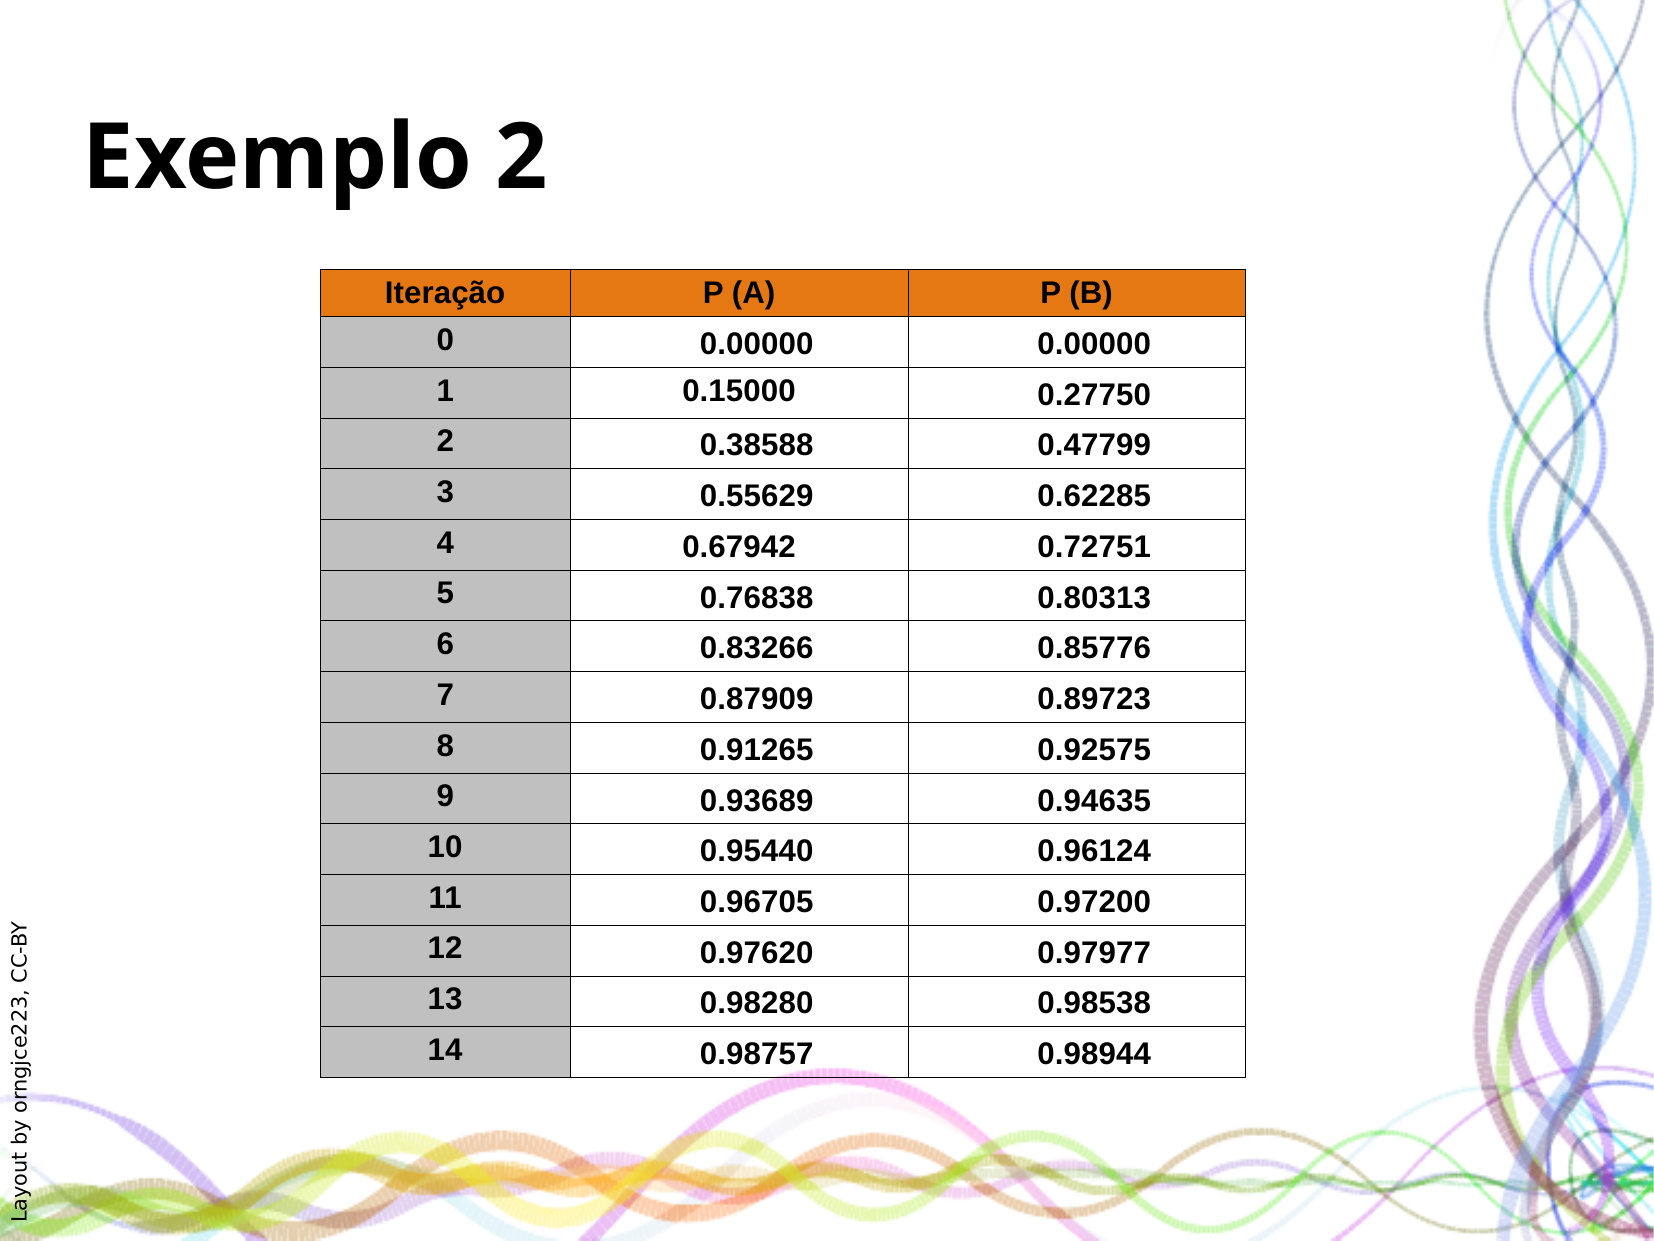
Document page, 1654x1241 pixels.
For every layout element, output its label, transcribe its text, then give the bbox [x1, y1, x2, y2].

table_header P (A) [571, 270, 908, 316]
table_cell 0.96705 [571, 875, 908, 925]
table_cell 0.55629 [571, 469, 908, 519]
table_cell 12 [321, 926, 570, 976]
table_cell 0.62285 [909, 469, 1245, 519]
table_cell 0.94635 [909, 774, 1245, 823]
table_cell 11 [321, 875, 570, 925]
table_cell 0.97200 [909, 875, 1245, 925]
table_cell 5 [321, 571, 570, 620]
table_cell 0.97977 [909, 926, 1245, 976]
table_cell 3 [321, 469, 570, 519]
table_cell 0.27750 [909, 368, 1245, 418]
table_cell 0.72751 [909, 520, 1245, 570]
picture [0, 0, 1654, 1241]
table_cell 10 [321, 824, 570, 874]
title Exemplo 2 [82, 49, 1571, 257]
table_cell 0.80313 [909, 571, 1245, 620]
table_cell 0.96124 [909, 824, 1245, 874]
table_cell 0.92575 [909, 723, 1245, 773]
table_cell 0.76838 [571, 571, 908, 620]
table_cell 2 [321, 419, 570, 468]
table_cell 0.98757 [571, 1027, 908, 1077]
table_cell 0.67942 [571, 520, 908, 570]
table_cell 0.87909 [571, 672, 908, 722]
table_cell 0.83266 [571, 621, 908, 671]
table_cell 0.00000 [571, 317, 908, 367]
table_cell 1 [321, 368, 570, 418]
table_cell 0.38588 [571, 419, 908, 468]
table_cell 0.93689 [571, 774, 908, 823]
table_cell 7 [321, 672, 570, 722]
table_cell 0.91265 [571, 723, 908, 773]
table_cell 14 [321, 1027, 570, 1077]
table_cell 0.47799 [909, 419, 1245, 468]
table_cell 13 [321, 977, 570, 1026]
table_cell 0.95440 [571, 824, 908, 874]
table_cell 4 [321, 520, 570, 570]
table_header P (B) [909, 270, 1245, 316]
table_cell 0.89723 [909, 672, 1245, 722]
table_cell 9 [321, 774, 570, 823]
table_cell 0.98280 [571, 977, 908, 1026]
table_cell 0.15000 [571, 368, 908, 418]
table_cell 0.00000 [909, 317, 1245, 367]
table_cell 0.85776 [909, 621, 1245, 671]
table_cell 0.98944 [909, 1027, 1245, 1077]
table_cell 0.97620 [571, 926, 908, 976]
table_cell 0.98538 [909, 977, 1245, 1026]
table_cell 8 [321, 723, 570, 773]
table_cell 6 [321, 621, 570, 671]
table_cell 0 [321, 317, 570, 367]
table_header Iteração [321, 270, 570, 316]
